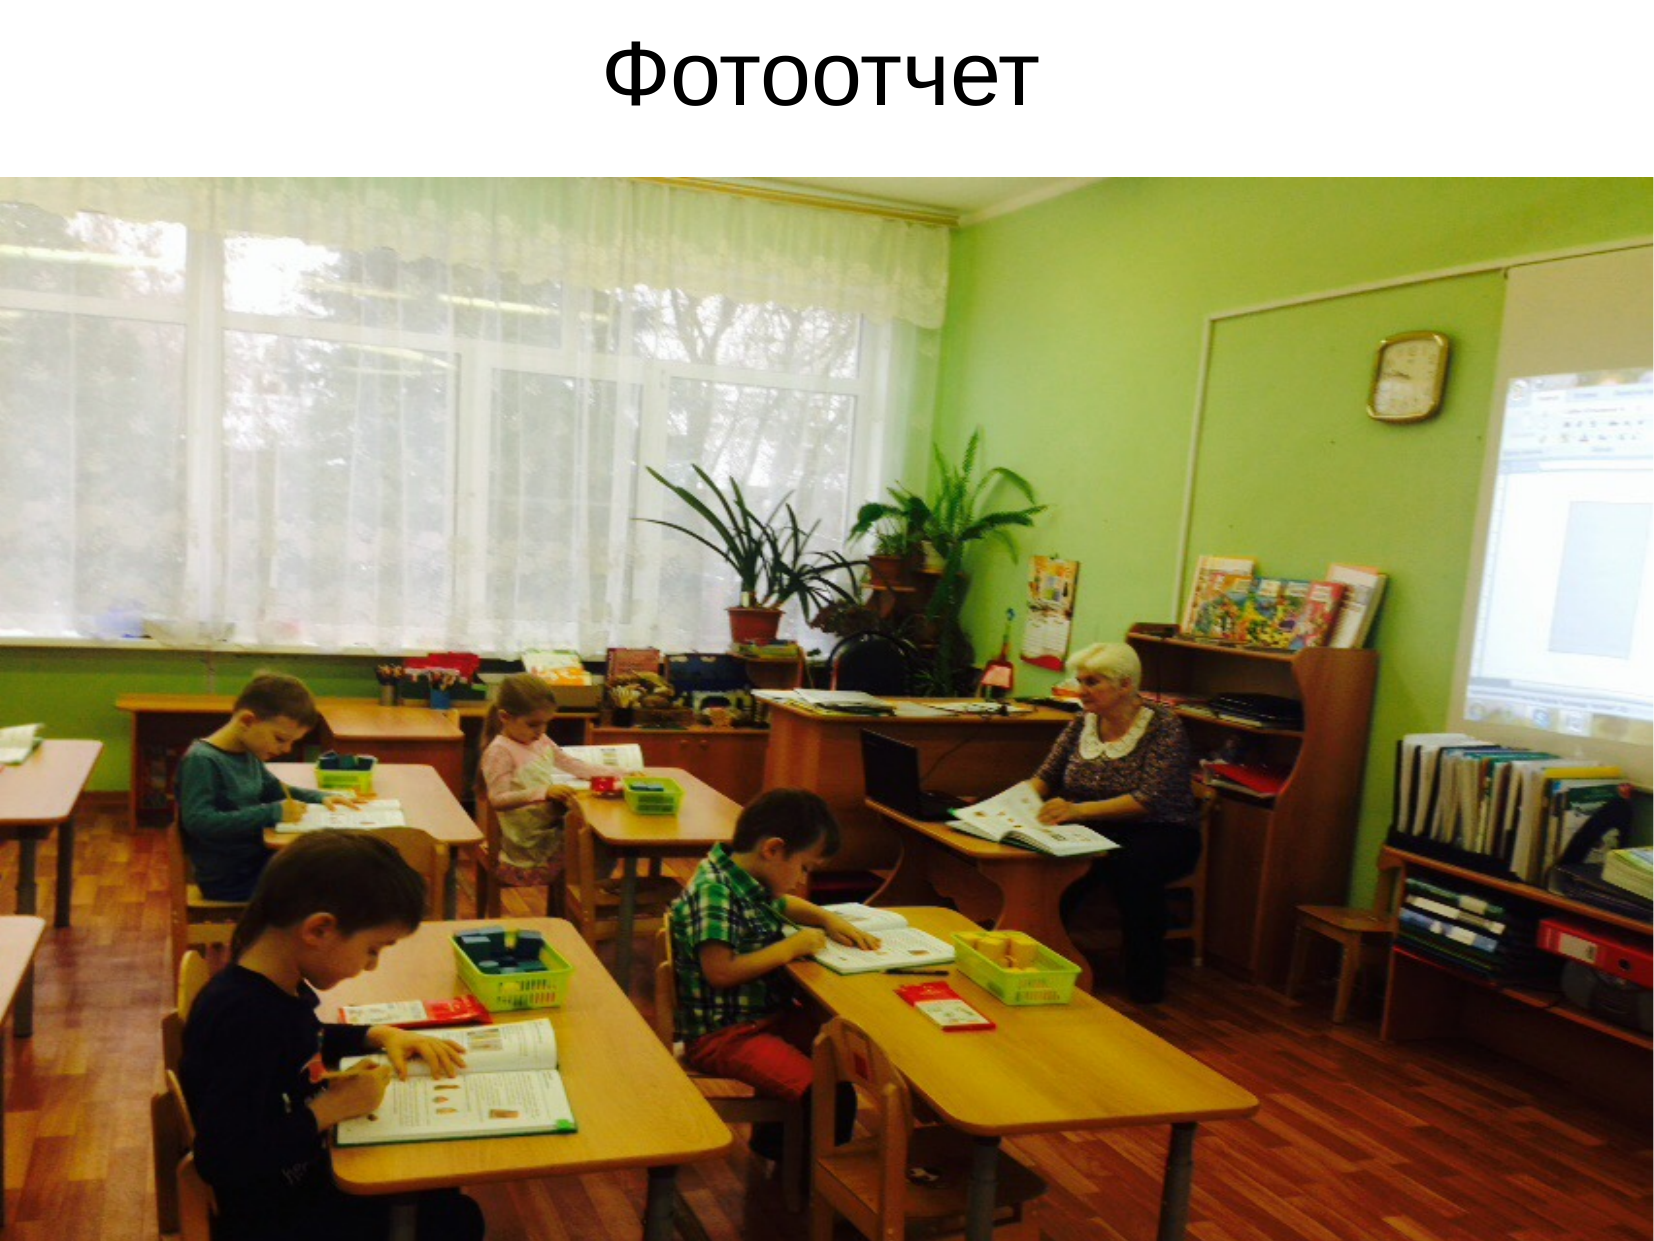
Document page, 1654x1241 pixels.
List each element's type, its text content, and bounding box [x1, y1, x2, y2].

title Фотоотчет [76, 0, 1565, 177]
picture [0, 177, 1654, 1241]
